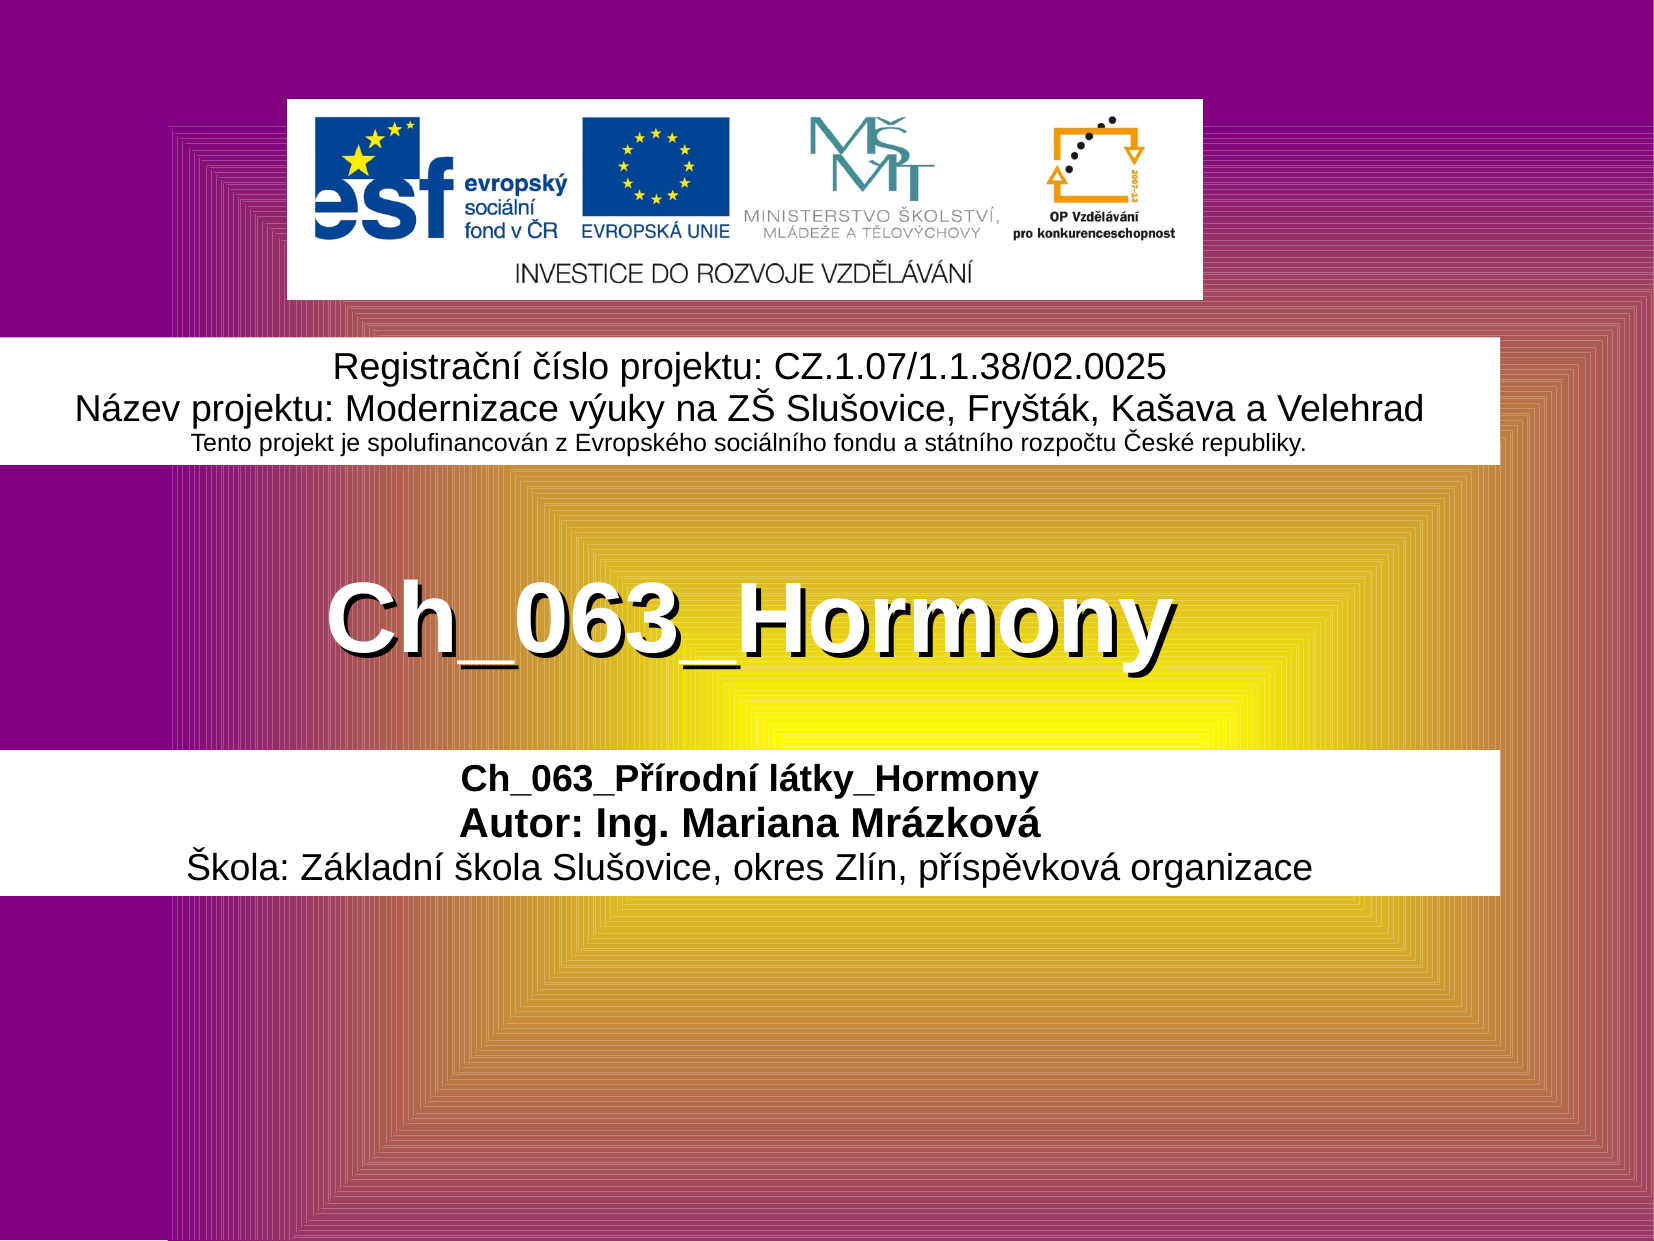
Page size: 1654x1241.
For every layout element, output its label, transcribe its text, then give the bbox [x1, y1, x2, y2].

picture [287, 99, 1203, 300]
text_box Ch_063_Přírodní látky_Hormony Autor: Ing. Mariana Mrázková Škola: Základní škola Slušovice, okres Zlín, příspěvková organizace [0, 750, 1501, 896]
text_box Registrační číslo projektu: CZ.1.07/1.1.38/02.0025 Název projektu: Modernizace výuky na ZŠ Slušovice, Fryšták, Kašava a Velehrad Tento projekt je spolufinancován z Evropského sociálního fondu a státního rozpočtu České republiky. [0, 337, 1501, 465]
title Ch_063_Hormony [112, 537, 1388, 688]
